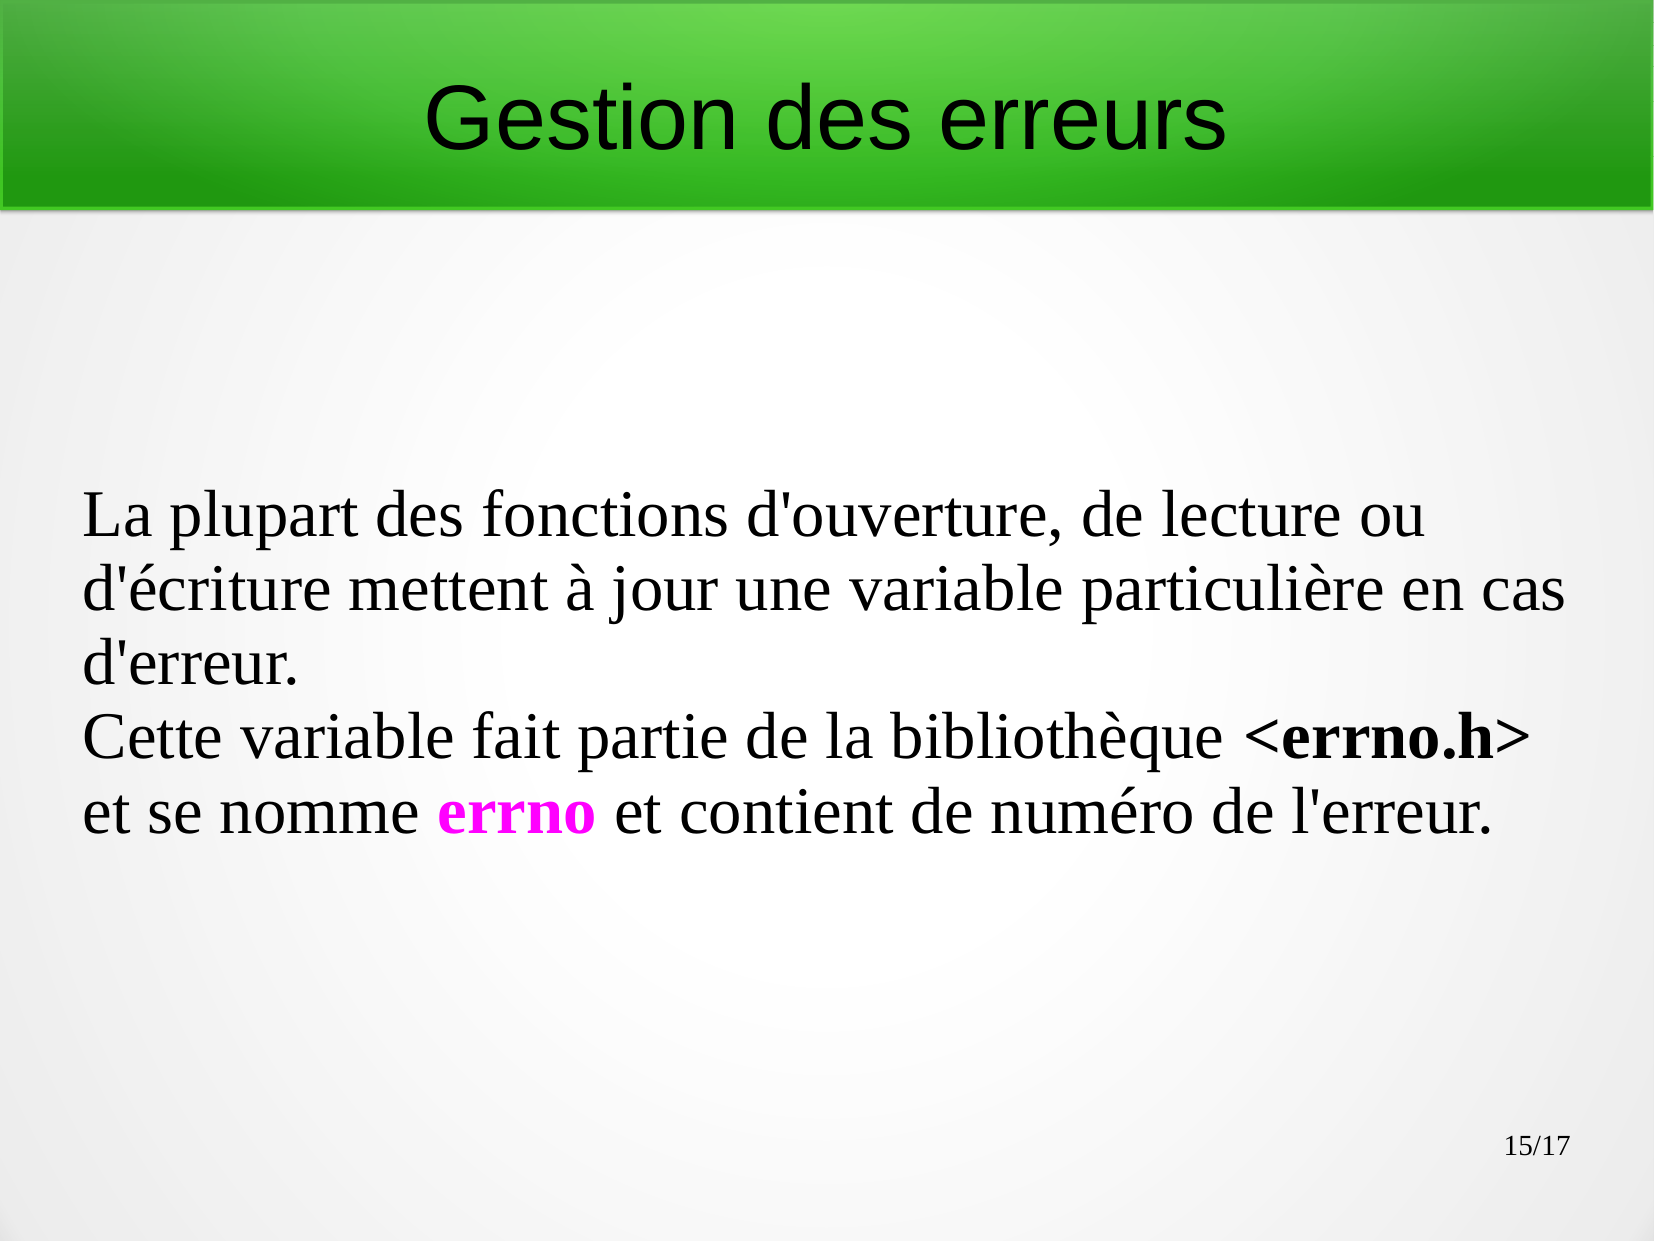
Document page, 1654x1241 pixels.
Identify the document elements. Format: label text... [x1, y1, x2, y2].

title Gestion des erreurs [82, 47, 1571, 189]
subtitle La plupart des fonctions d'ouverture, de lecture ou d'écriture mettent à jour une variable particulière en cas d'erreur. Cette variable fait partie de la bibliothèque <errno.h> et se nomme errno et contient de numéro de l'erreur. [82, 297, 1571, 1102]
